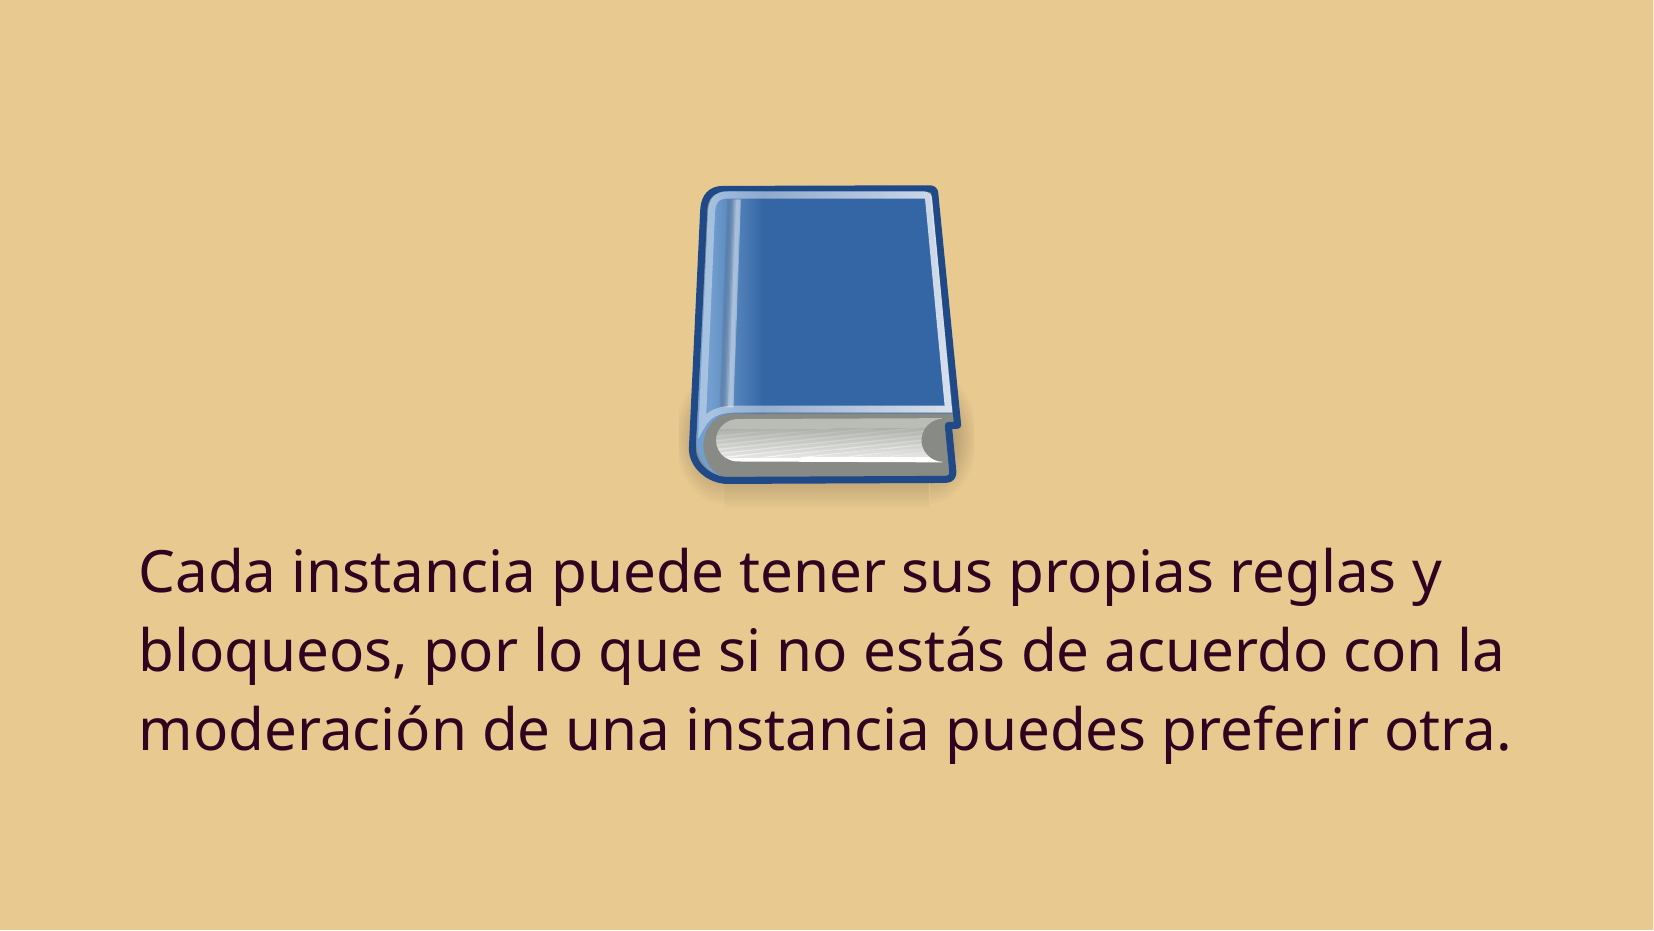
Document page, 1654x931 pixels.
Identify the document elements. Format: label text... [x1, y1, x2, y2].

text_box [812, 533, 843, 604]
text_box Cada instancia puede tener sus propias reglas y bloqueos, por lo que si no estás de acuerdo con la moderación de una instancia puedes preferir otra. [88, 522, 1565, 751]
picture [679, 177, 975, 523]
